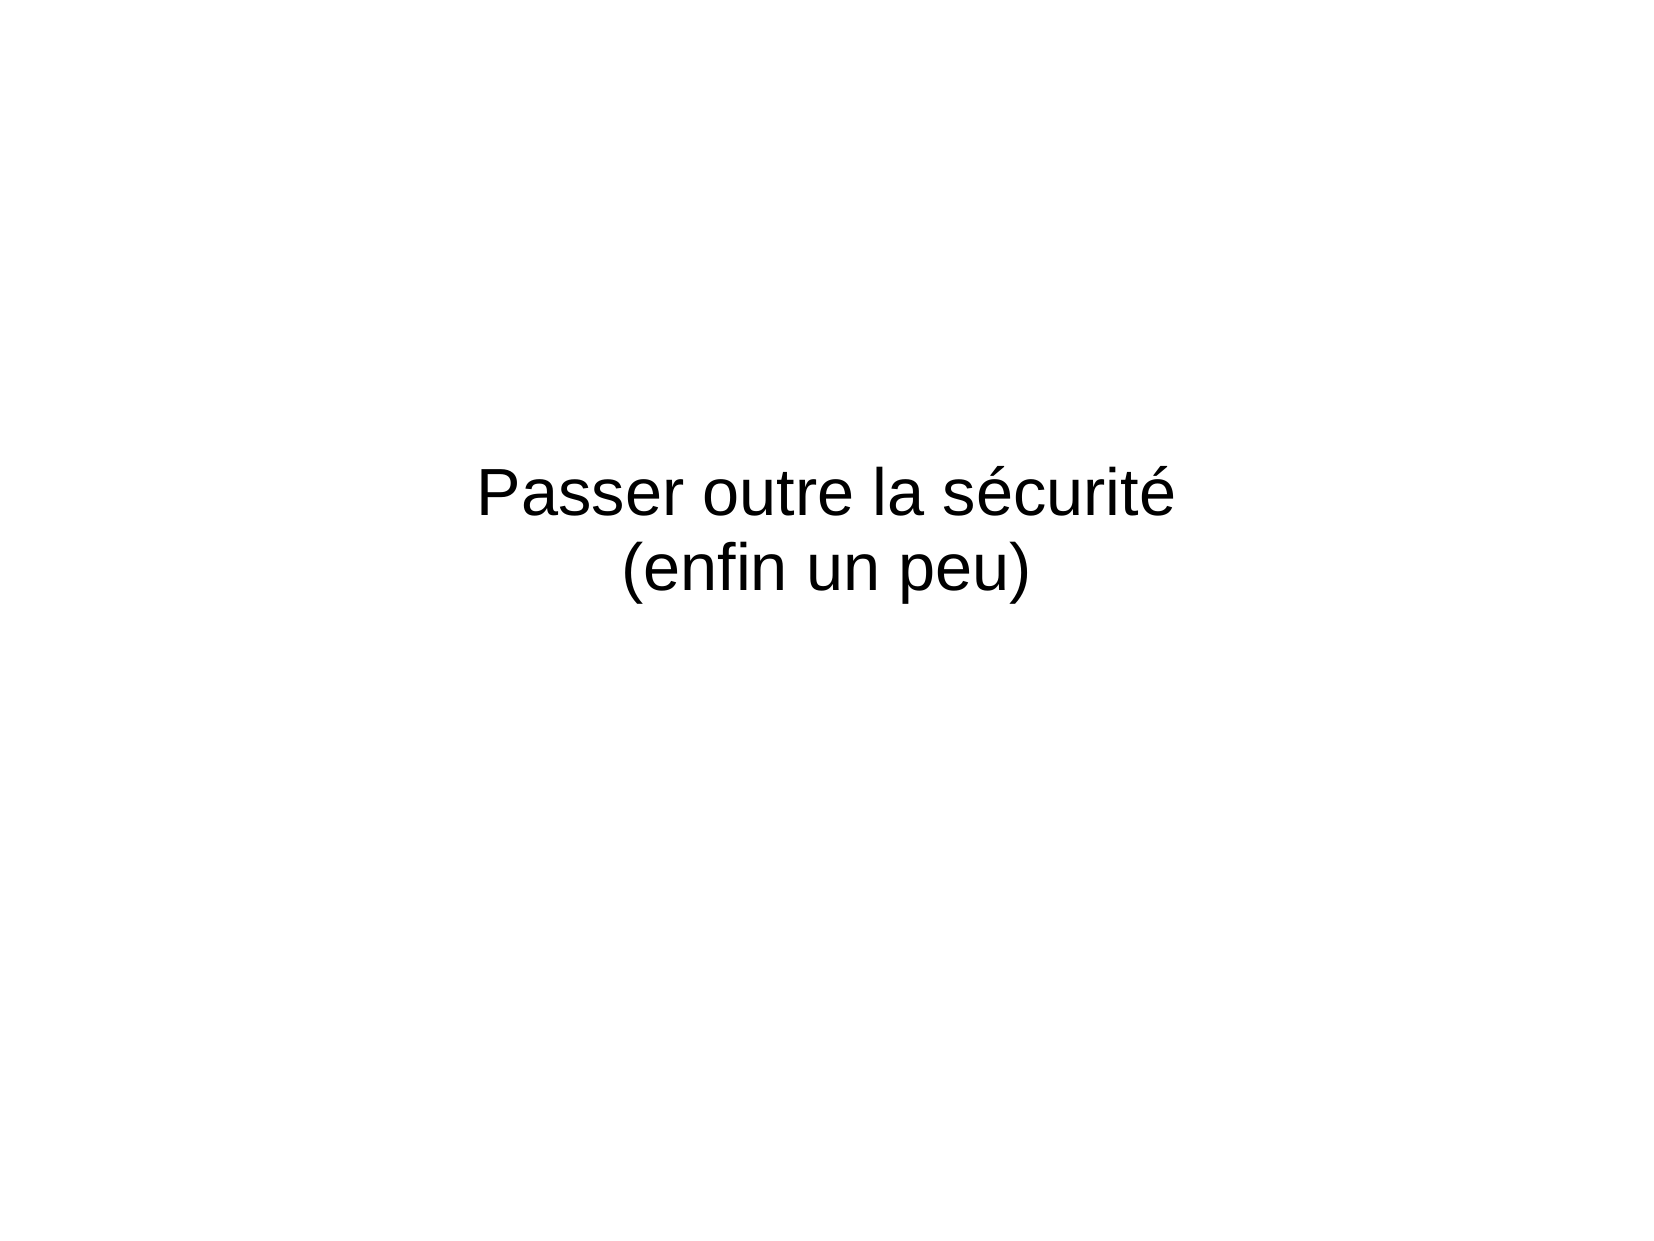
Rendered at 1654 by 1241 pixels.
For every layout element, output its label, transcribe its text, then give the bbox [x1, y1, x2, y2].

subtitle Passer outre la sécurité (enfin un peu) [82, 49, 1571, 1010]
